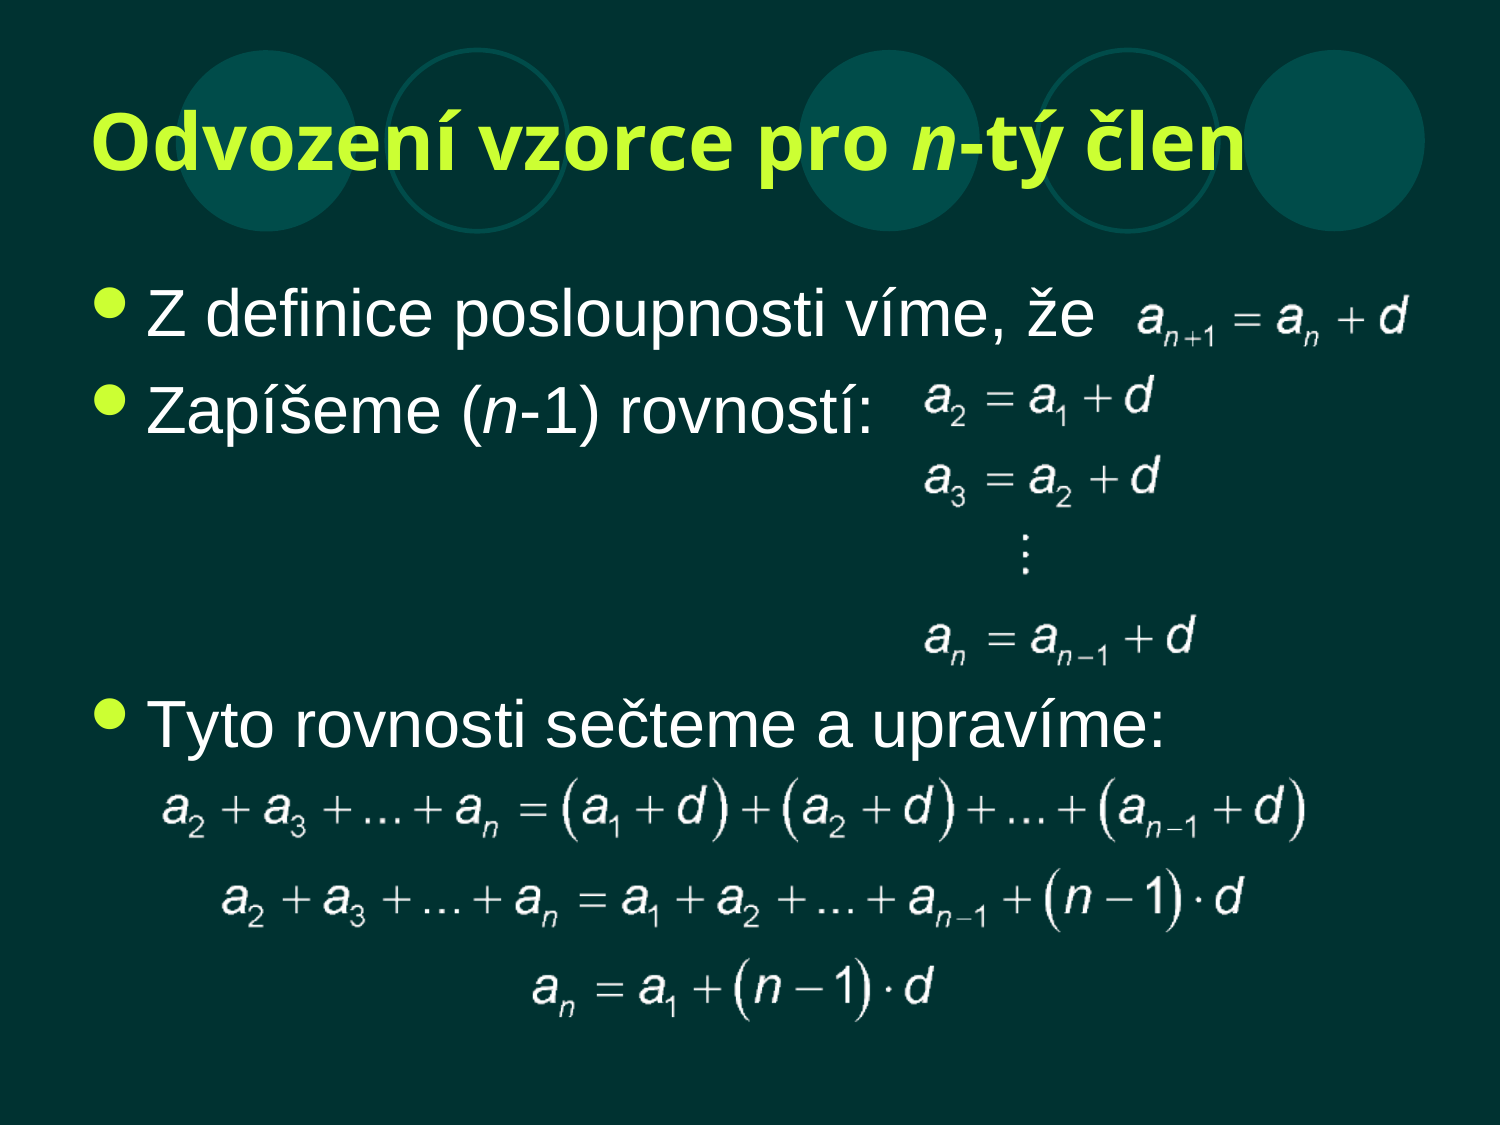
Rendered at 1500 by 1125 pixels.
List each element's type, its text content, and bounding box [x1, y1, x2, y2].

picture [1125, 274, 1424, 366]
title Odvození vzorce pro n-tý člen [75, 45, 1426, 233]
picture [150, 763, 1322, 1038]
list Z definice posloupnosti víme, že Zapíšeme (n-1) rovností: Tyto rovnosti sečteme a upravíme: [75, 262, 1426, 1006]
